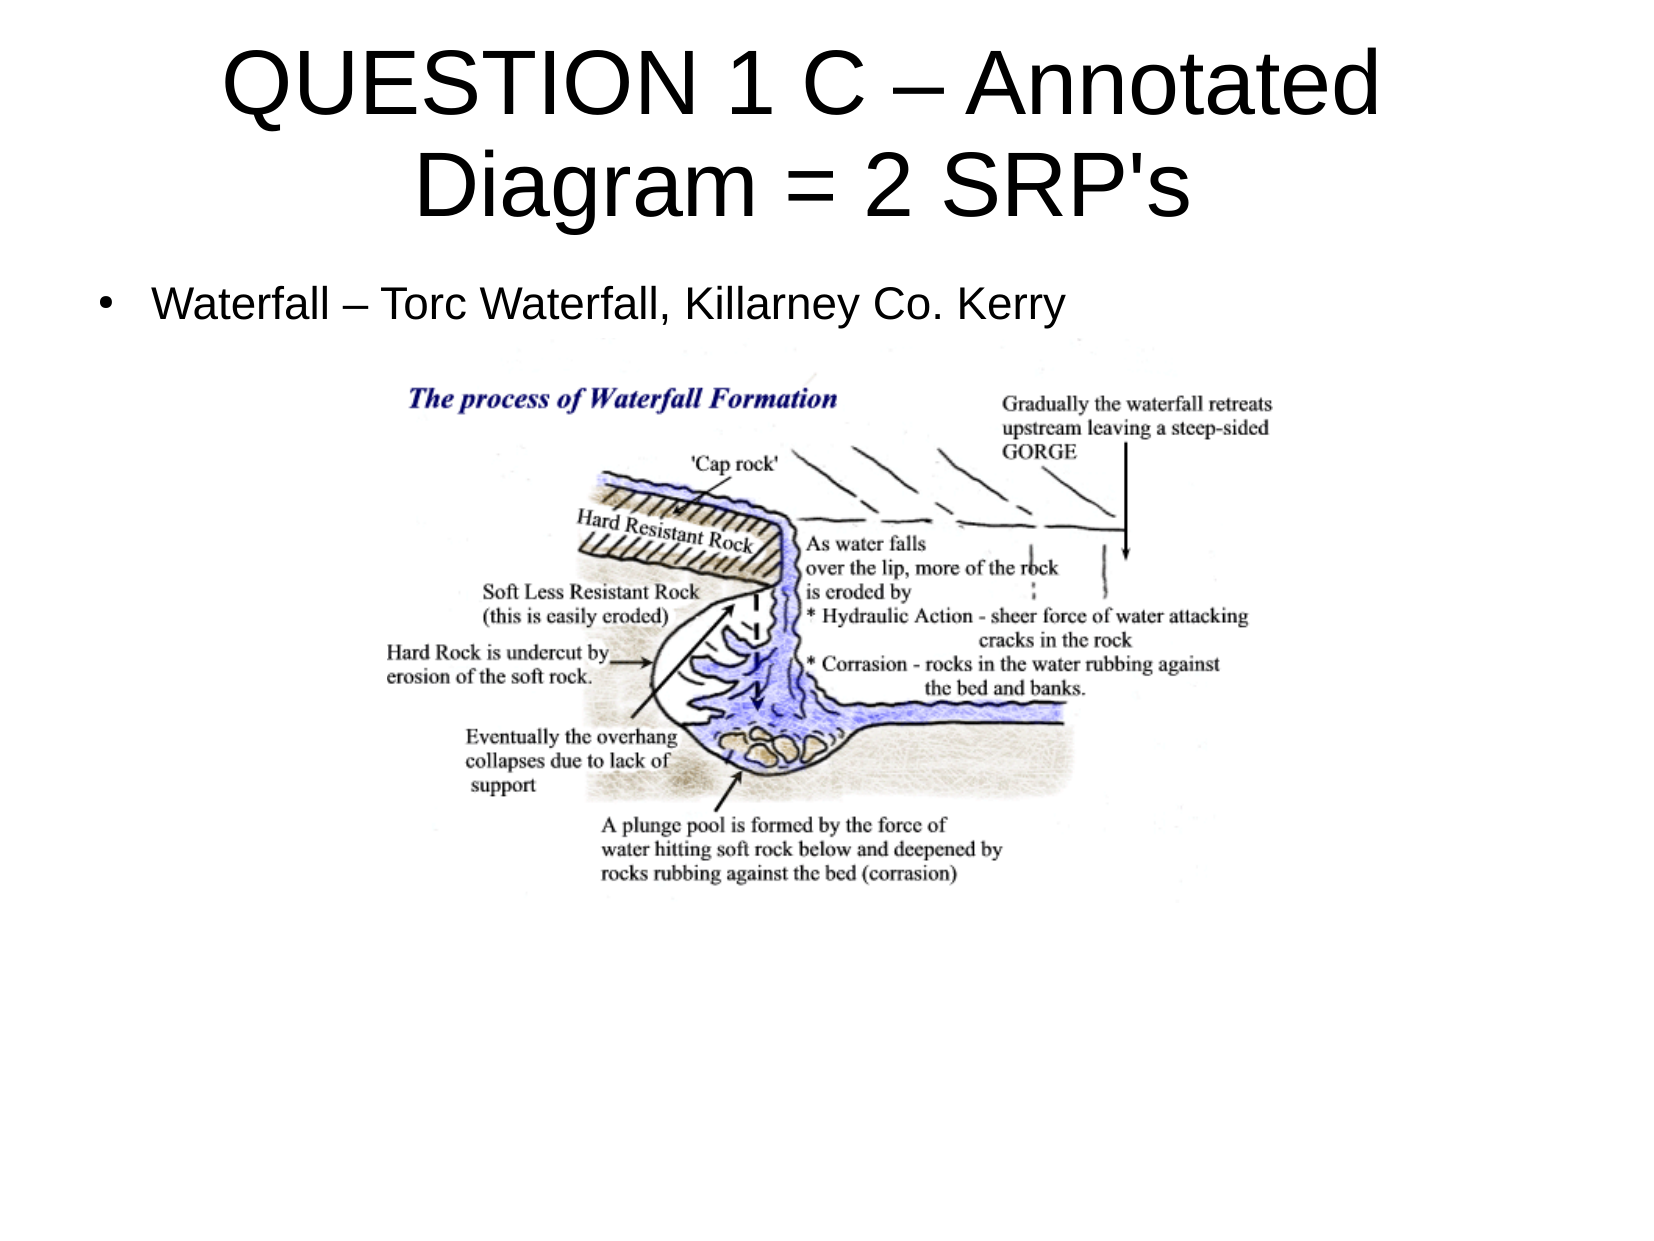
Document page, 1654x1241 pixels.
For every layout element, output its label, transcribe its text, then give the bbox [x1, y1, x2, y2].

picture [387, 338, 1273, 903]
list Waterfall – Torc Waterfall, Killarney Co. Kerry [80, 277, 1569, 1136]
title QUESTION 1 C – Annotated Diagram = 2 SRP's [59, 31, 1548, 237]
